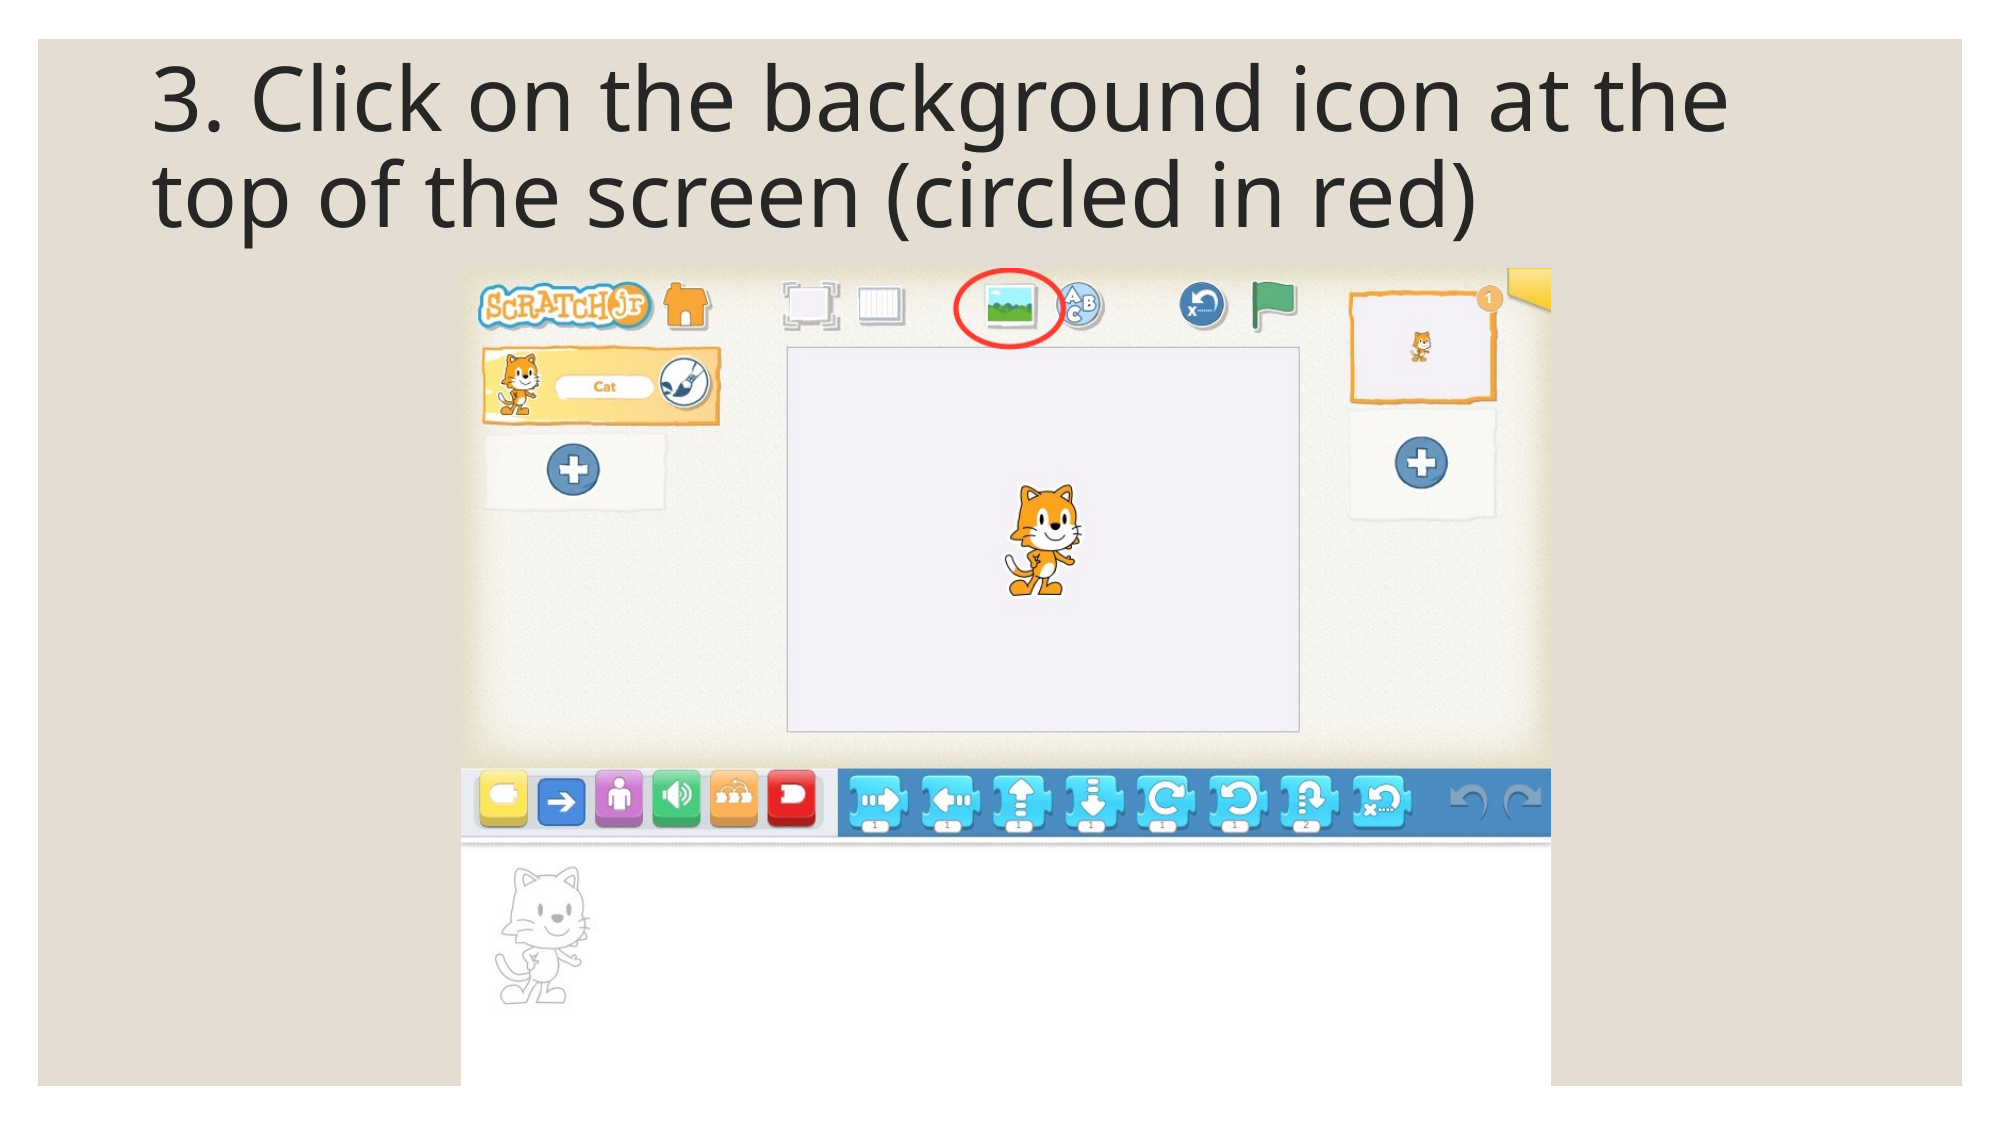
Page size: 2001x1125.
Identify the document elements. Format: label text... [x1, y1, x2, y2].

picture [461, 268, 1551, 1086]
title 3. Click on the background icon at the top of the screen (circled in red) [136, 37, 1876, 263]
